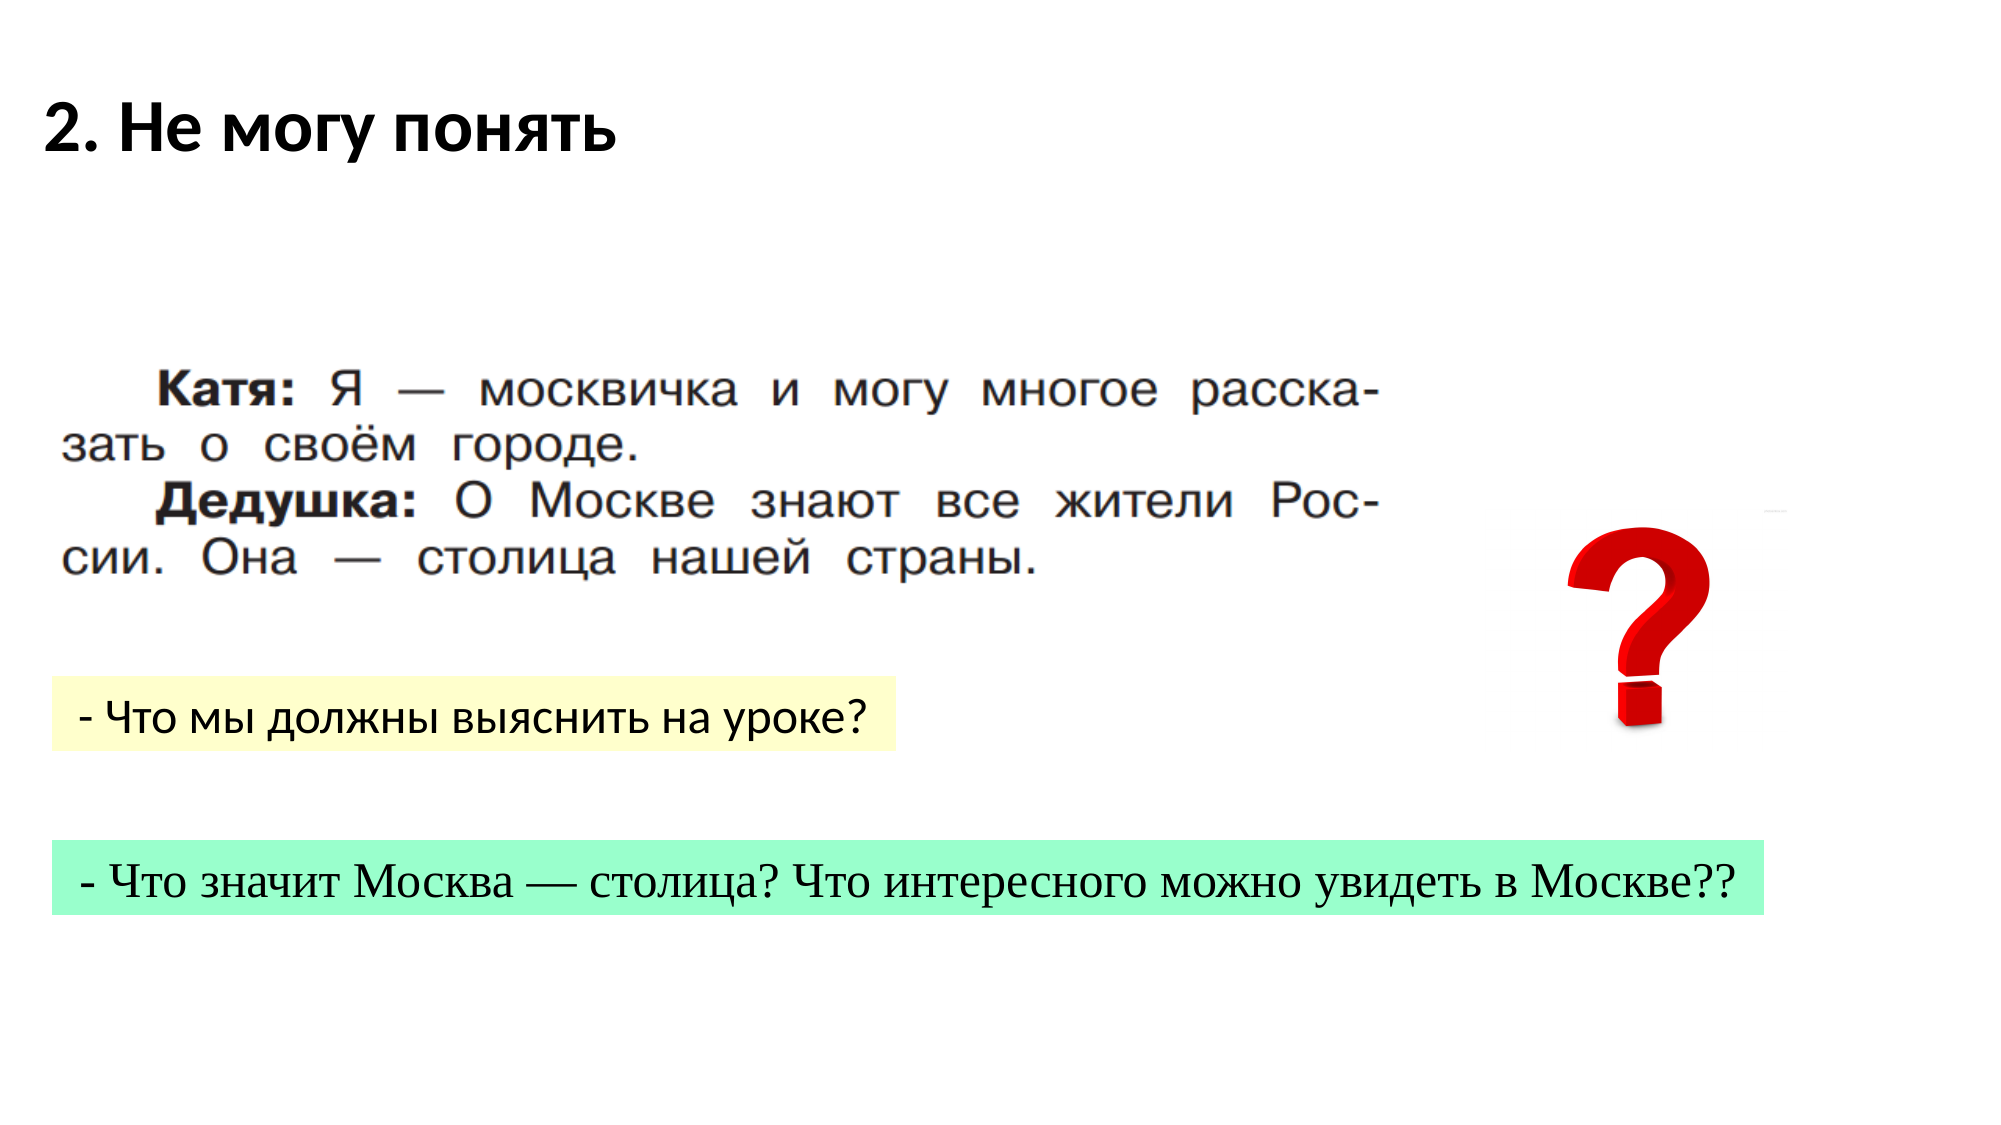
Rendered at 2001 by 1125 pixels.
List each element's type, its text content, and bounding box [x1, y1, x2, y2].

title 2. Не могу понять [28, 46, 1161, 208]
text_box - Что значит Москва — столица? Что интересного можно увидеть в Москве?? [52, 840, 1764, 915]
picture [1485, 509, 1788, 752]
text_box - Что мы должны выяснить на уроке? [52, 676, 896, 751]
picture [28, 338, 1459, 588]
